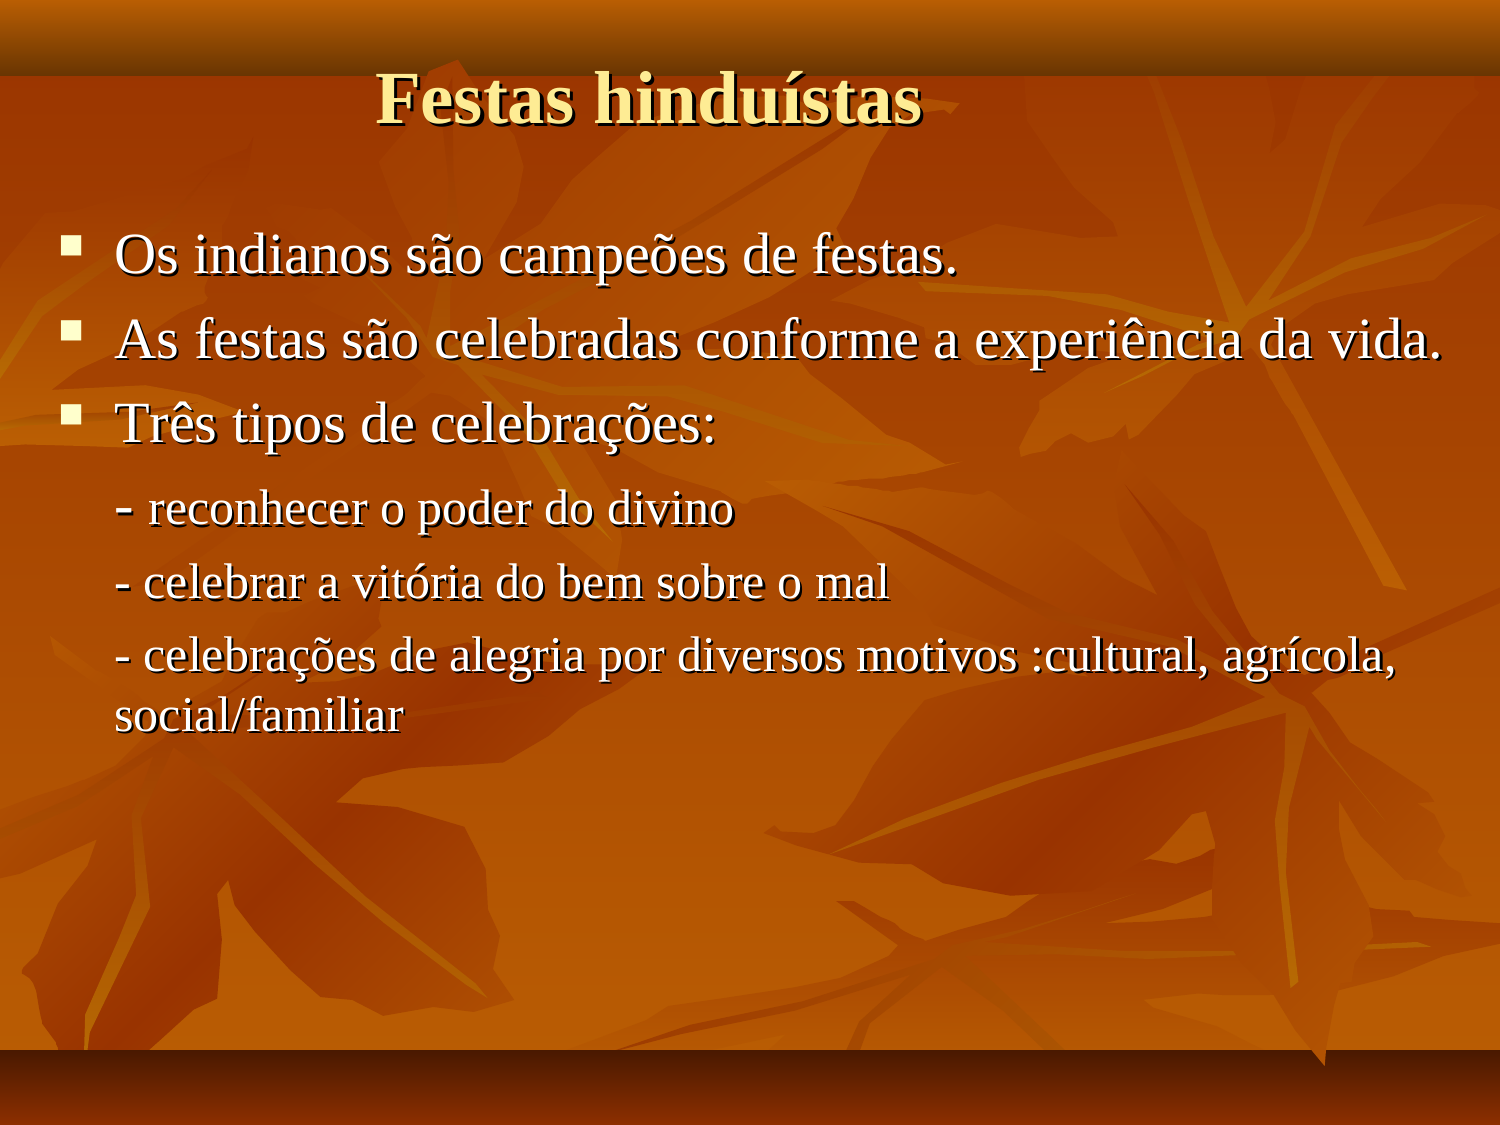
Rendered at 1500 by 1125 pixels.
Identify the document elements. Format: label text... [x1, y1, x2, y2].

title Festas hinduístas [35, 37, 1263, 149]
list Os indianos são campeões de festas. As festas são celebradas conforme a experiência da vida. Três tipos de celebrações: - reconhecer o poder do divino - celebrar a vitória do bem sobre o mal - celebrações de alegria por diversos motivos :cultural, agrícola, social/familiar [43, 208, 1459, 1001]
